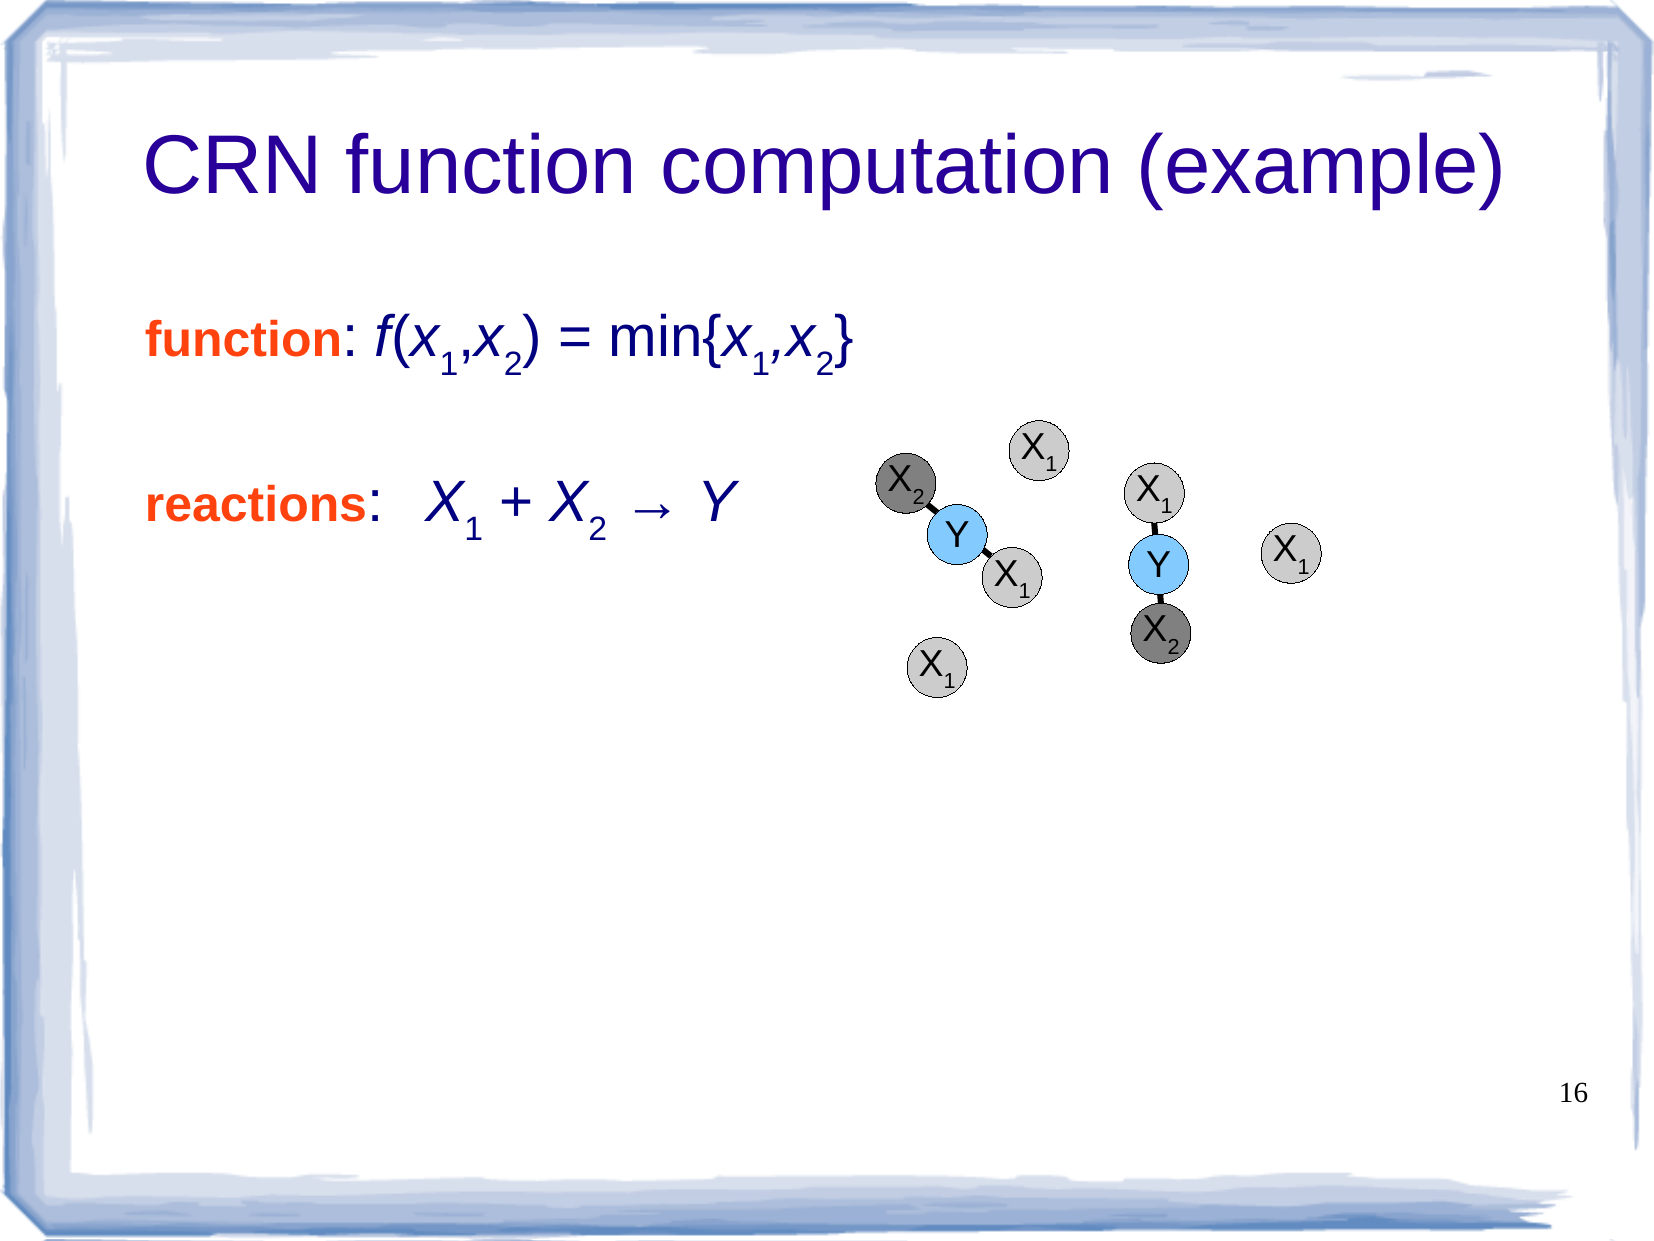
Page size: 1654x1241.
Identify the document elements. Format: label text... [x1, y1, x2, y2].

text_box X2 [875, 453, 936, 514]
text_box X1 [982, 547, 1043, 608]
title CRN function computation (example) [75, 71, 1576, 258]
text_box X1 [1261, 523, 1322, 584]
text_box X2 [1130, 603, 1191, 664]
text_box reactions: [130, 461, 411, 557]
text_box X1 [1124, 462, 1185, 523]
text_box Y [927, 504, 988, 565]
picture [0, 0, 1654, 1241]
text_box function: f(x1,x2) = min{x1,x2} [130, 295, 904, 392]
text_box X1 [907, 637, 968, 698]
text_box X1 [1009, 420, 1070, 481]
text_box Y [1128, 534, 1189, 595]
text_box X1 + X2 → Y [410, 461, 770, 555]
